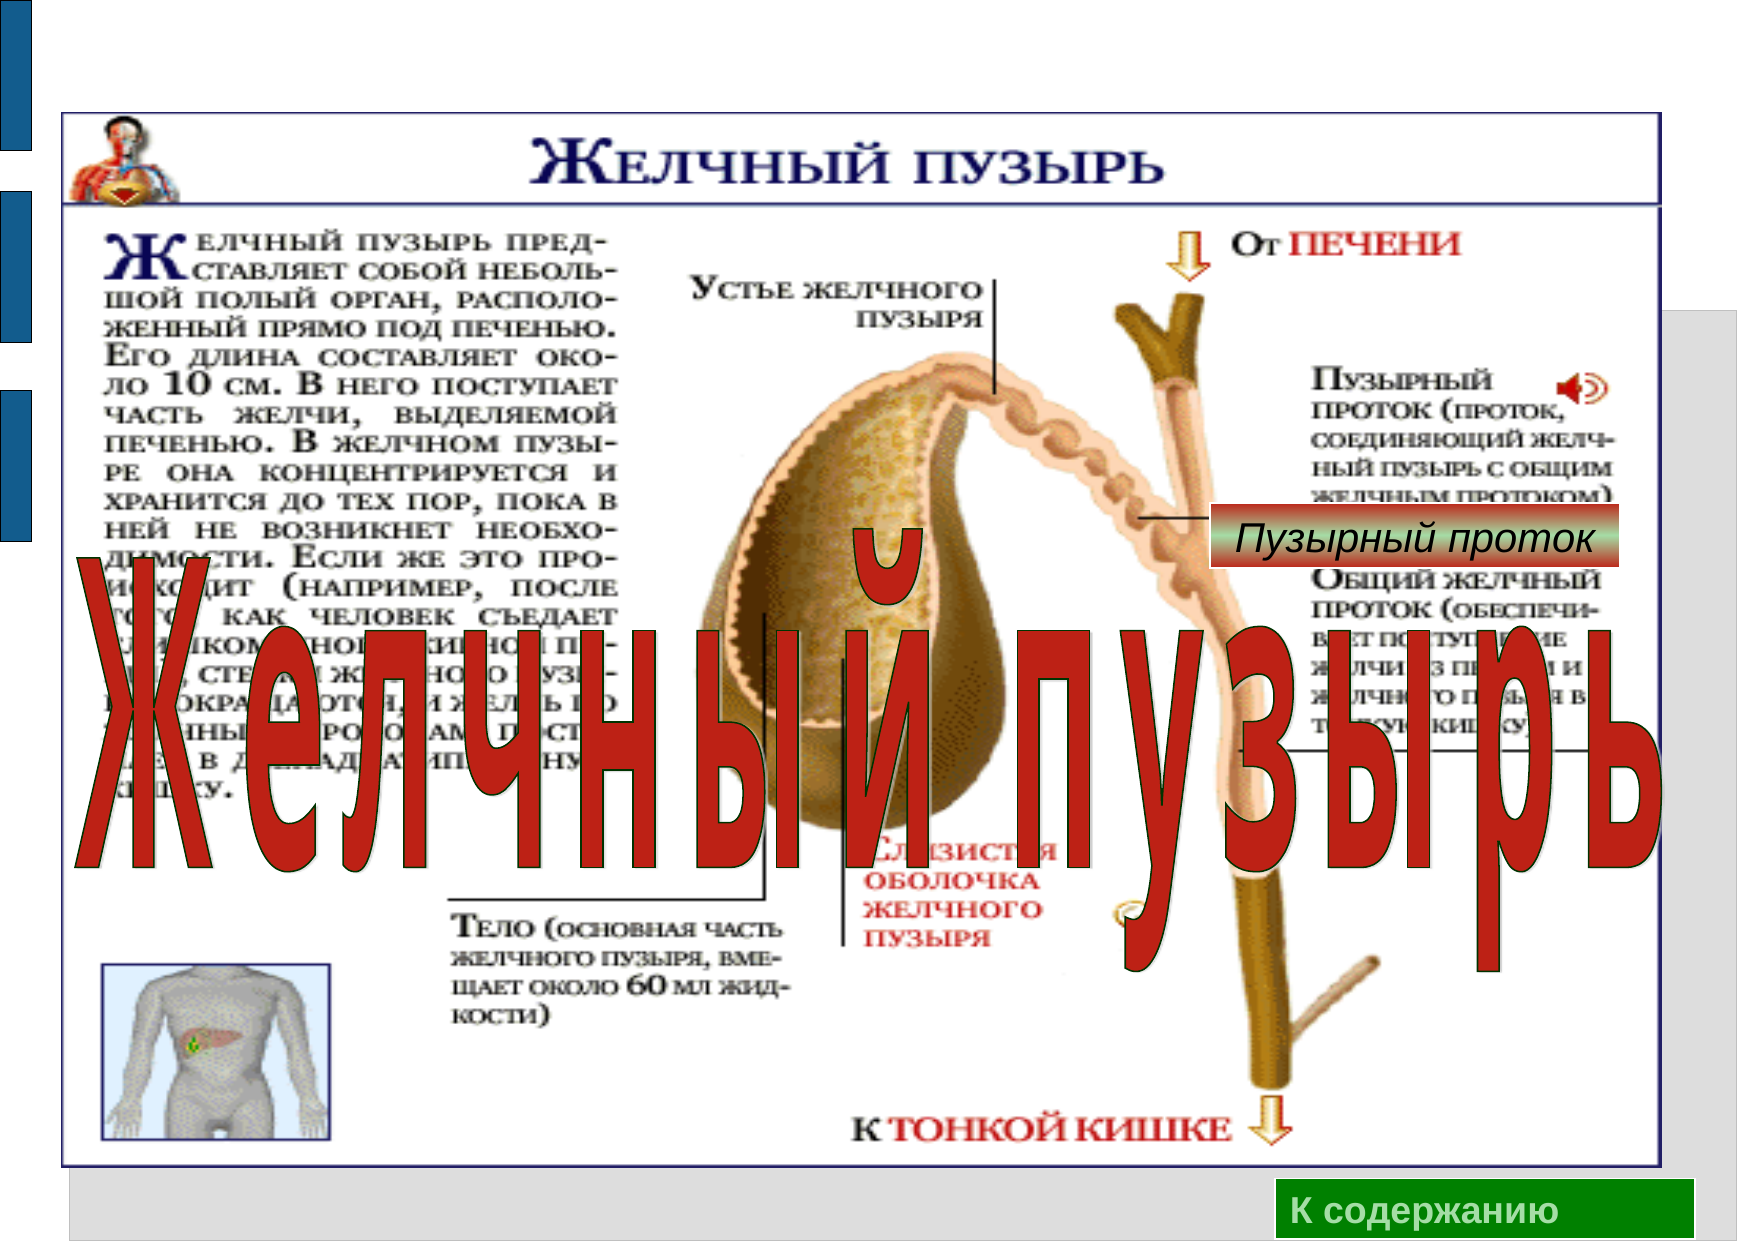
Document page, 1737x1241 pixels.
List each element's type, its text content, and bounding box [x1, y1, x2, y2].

picture [1611, 767, 1639, 822]
picture [61, 112, 1662, 1168]
text_box Желчный пузырь [464, 630, 540, 868]
text_box Желчный пузырь [1225, 626, 1296, 872]
text_box Желчный пузырь [1477, 626, 1552, 972]
text_box Желчный пузырь [343, 630, 426, 872]
text_box Желчный пузырь [776, 630, 798, 868]
text_box Желчный пузырь [1120, 630, 1204, 972]
text_box К содержанию [1275, 1178, 1696, 1240]
text_box Желчный пузырь [581, 630, 655, 868]
text_box Пузырный проток [1209, 503, 1621, 569]
text_box Желчный пузырь [1017, 630, 1090, 868]
text_box Желчный пузырь [75, 557, 213, 868]
text_box Желчный пузырь [1328, 630, 1397, 868]
text_box Желчный пузырь [853, 528, 923, 605]
text_box Желчный пузырь [846, 630, 929, 868]
text_box Желчный пузырь [697, 630, 765, 868]
text_box Желчный пузырь [1588, 630, 1662, 868]
text_box Желчный пузырь [1407, 630, 1430, 868]
text_box Желчный пузырь [246, 626, 320, 872]
